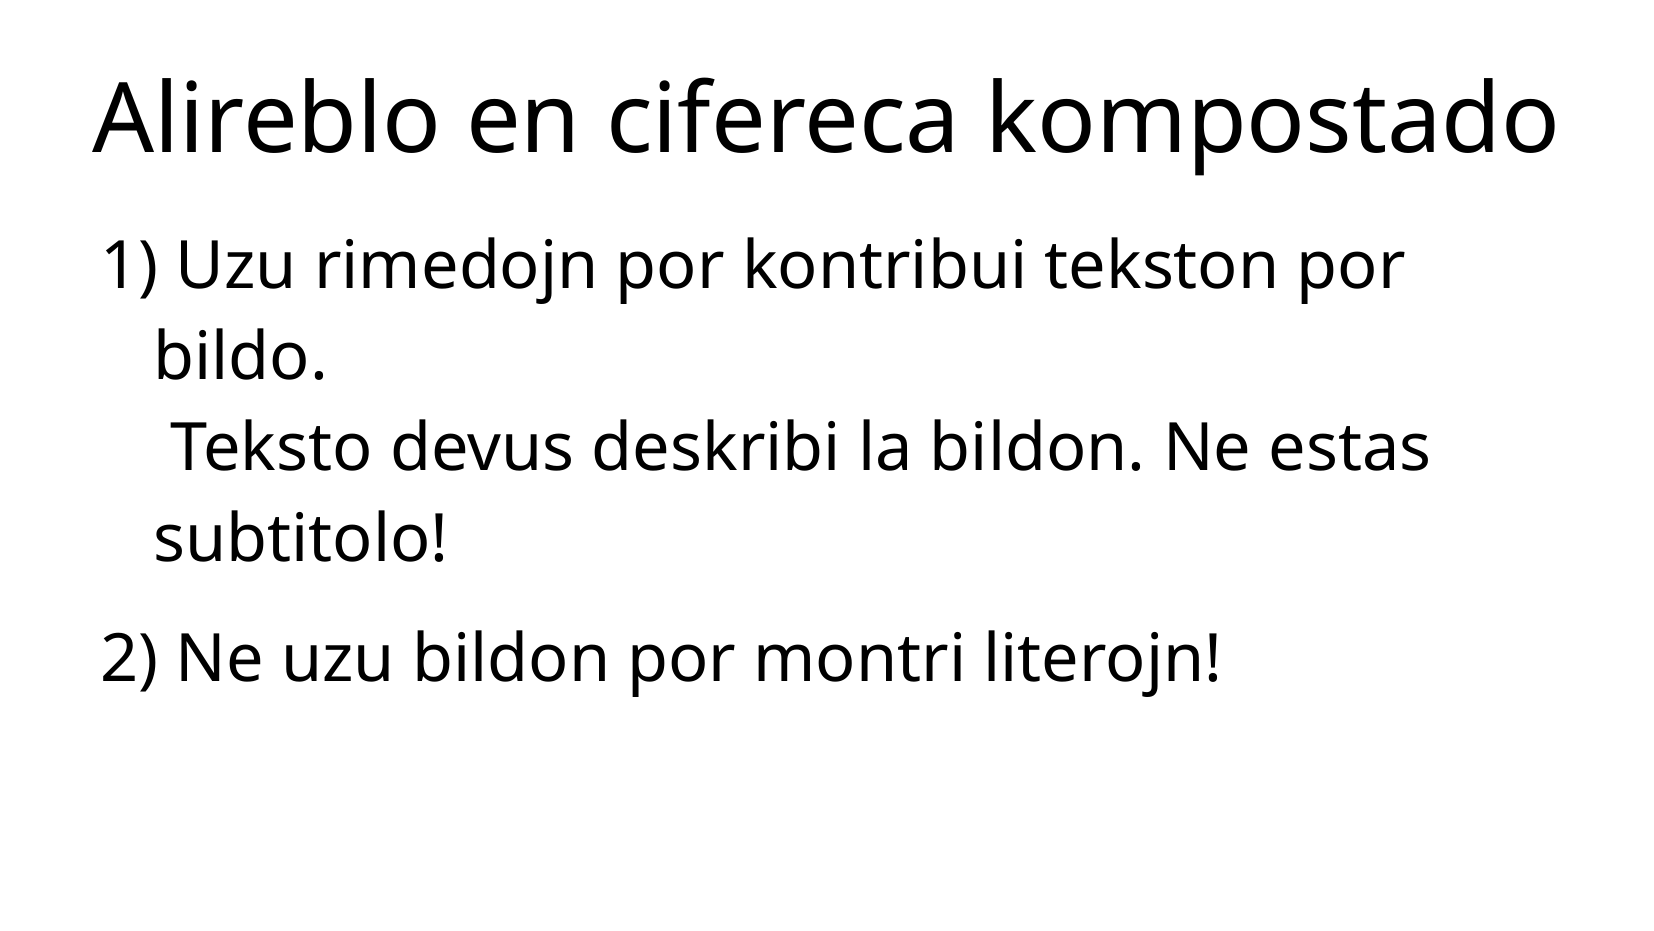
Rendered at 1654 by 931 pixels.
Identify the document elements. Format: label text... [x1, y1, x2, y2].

title Alireblo en cifereca kompostado [82, 37, 1571, 193]
list Uzu rimedojn por kontribui tekston por bildo. Teksto devus deskribi la bildon. Ne estas subtitolo! Ne uzu bildon por montri literojn! [82, 217, 1571, 758]
